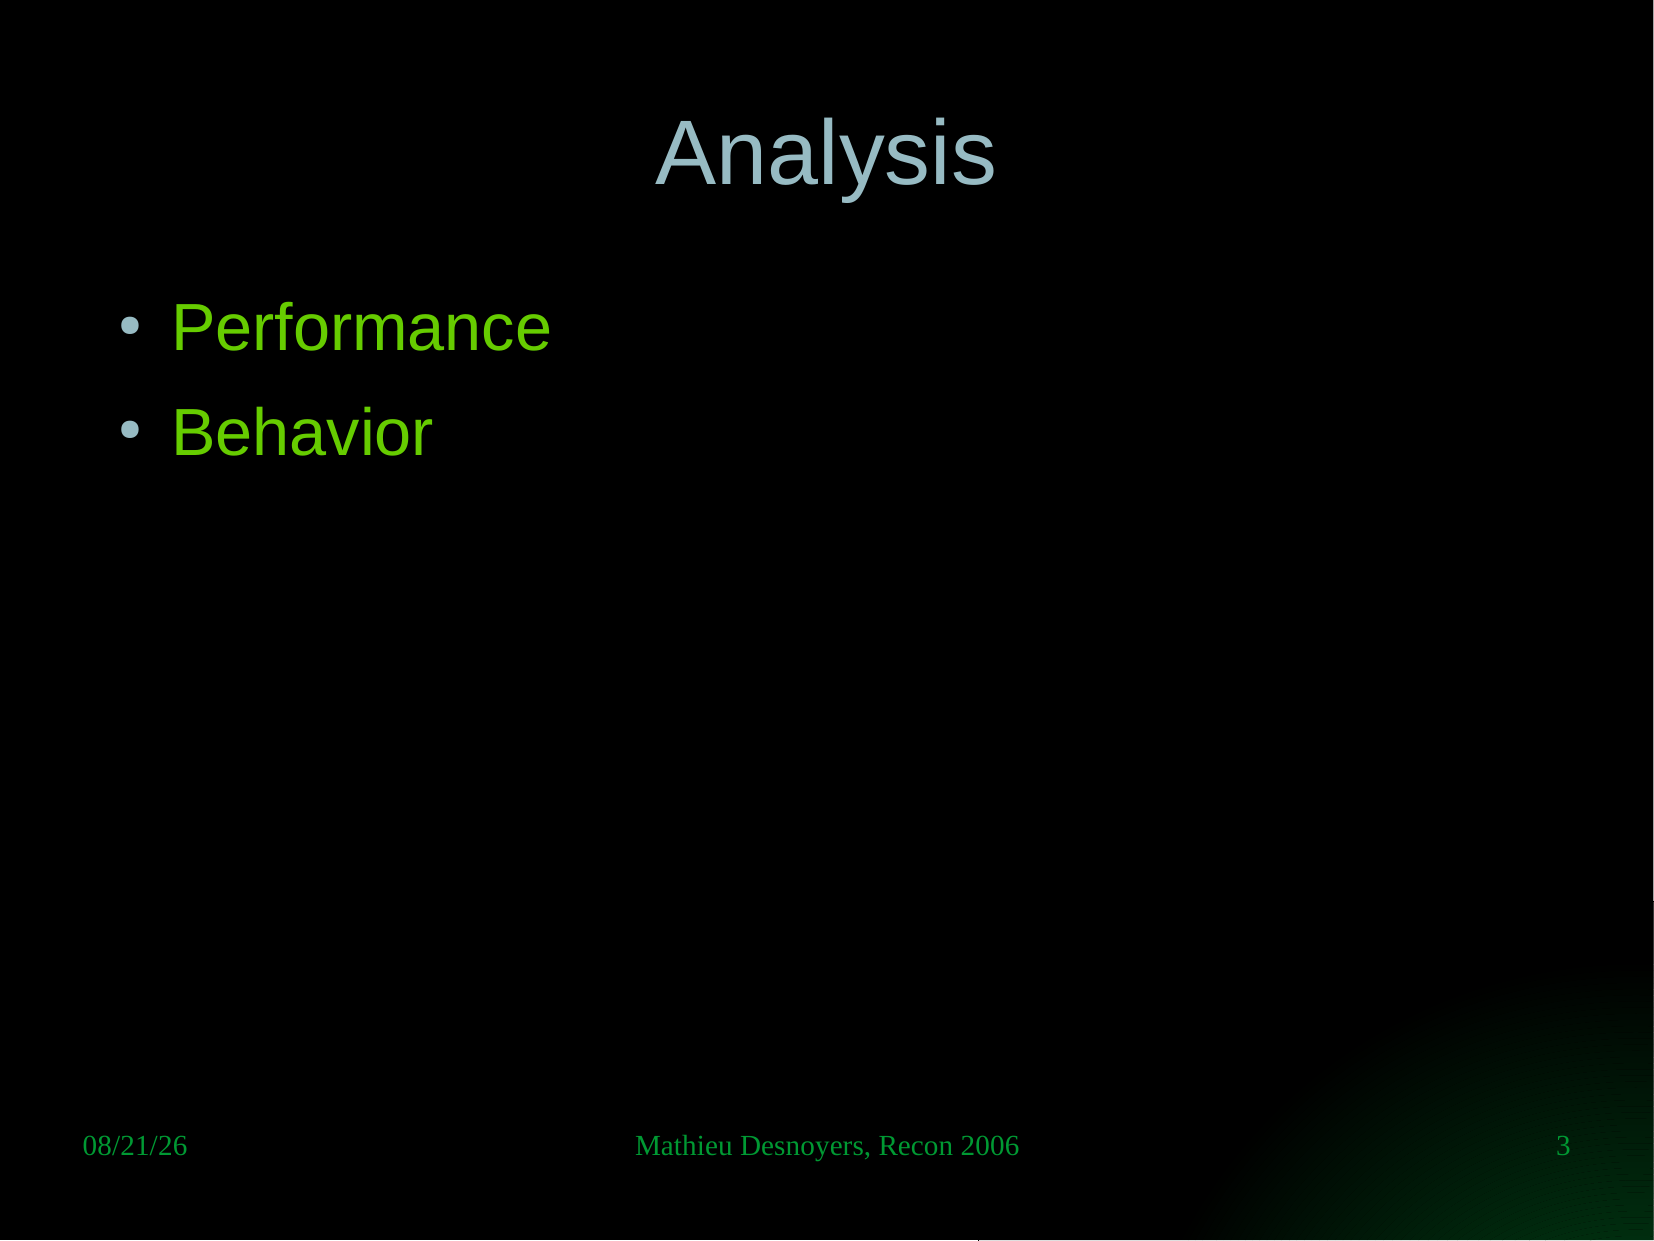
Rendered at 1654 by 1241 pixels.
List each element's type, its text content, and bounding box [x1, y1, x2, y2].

list Performance Behavior [82, 290, 1571, 1109]
title Analysis [82, 49, 1571, 257]
